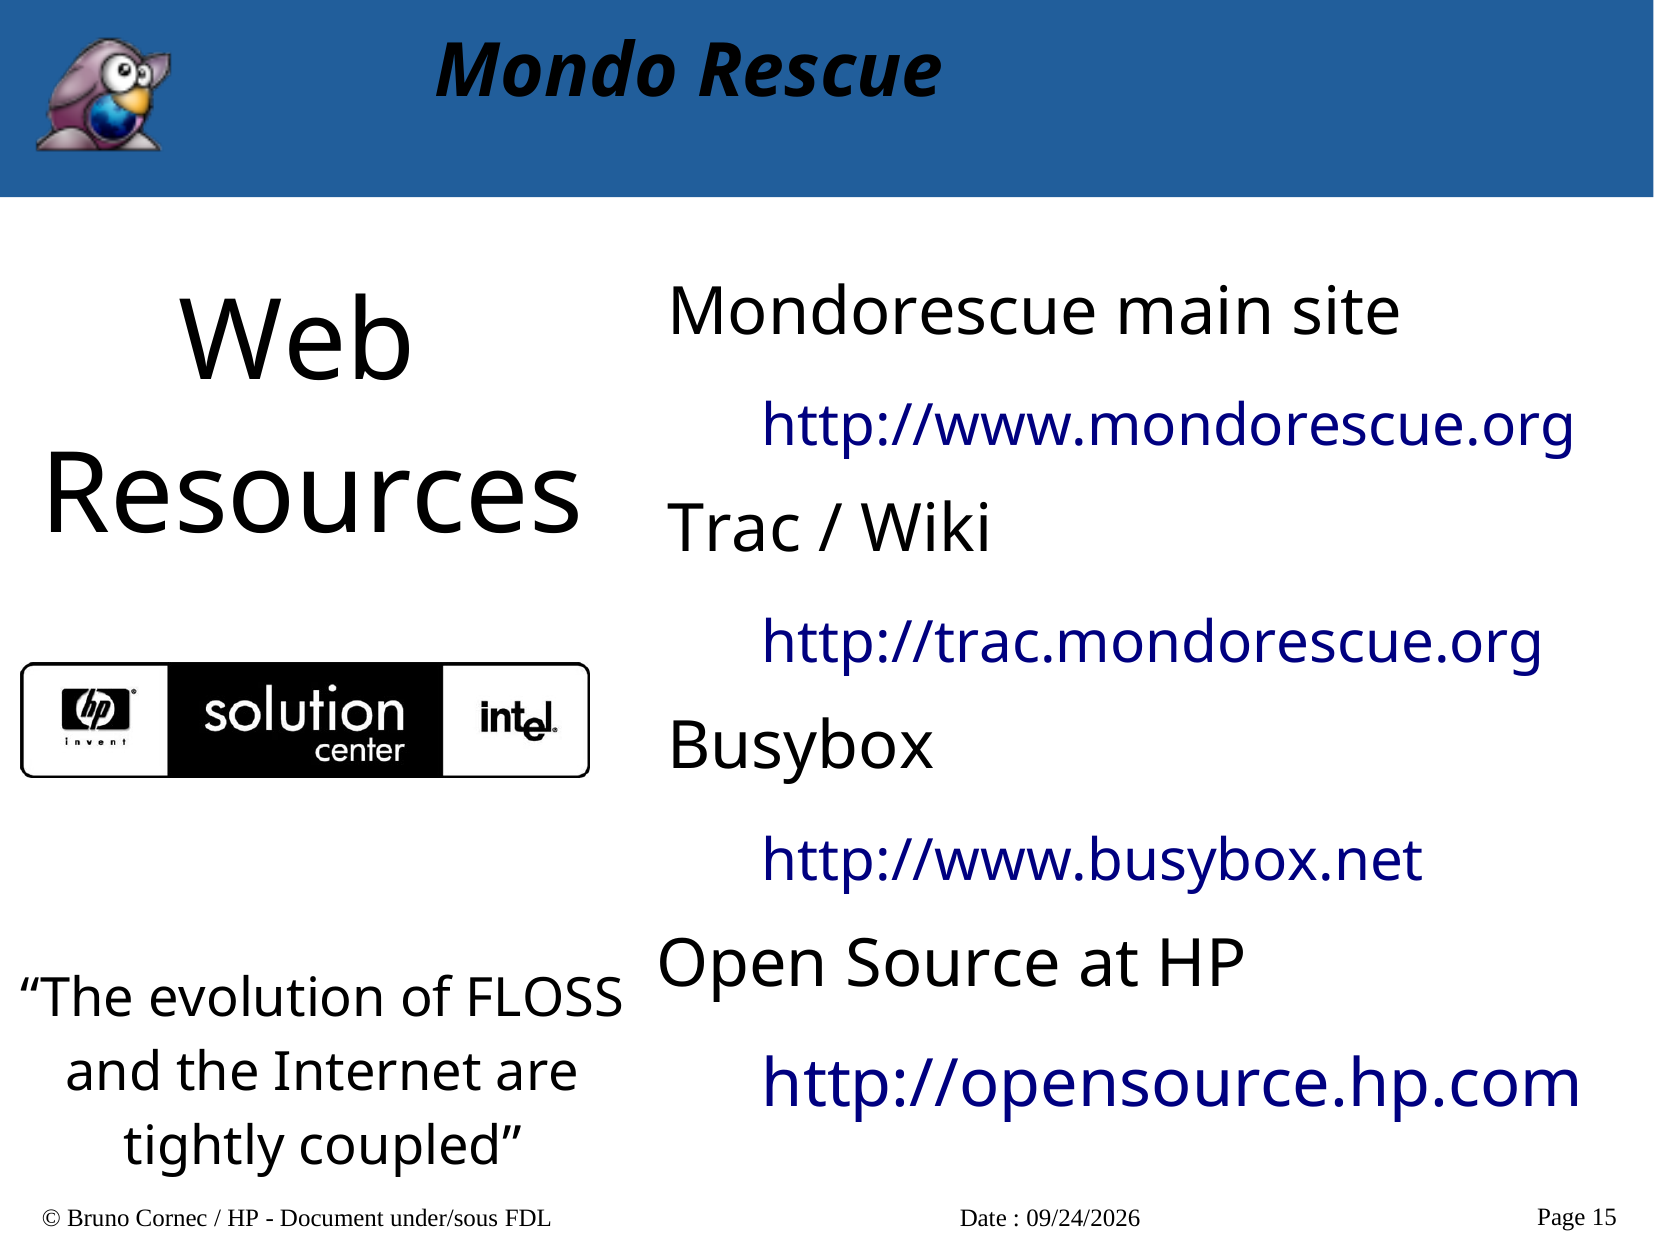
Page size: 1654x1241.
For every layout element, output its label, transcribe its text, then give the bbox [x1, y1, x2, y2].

text_box “The evolution of FLOSS and the Internet are tightly coupled” [20, 958, 680, 1161]
text_box Web Resources [40, 259, 611, 539]
picture [20, 662, 590, 778]
picture [0, 0, 211, 199]
list Mondorescue main site http://www.mondorescue.org Trac / Wiki http://trac.mondorescue.org Busybox http://www.busybox.net Open Source at HP http://opensource.hp.com [655, 263, 1654, 1210]
